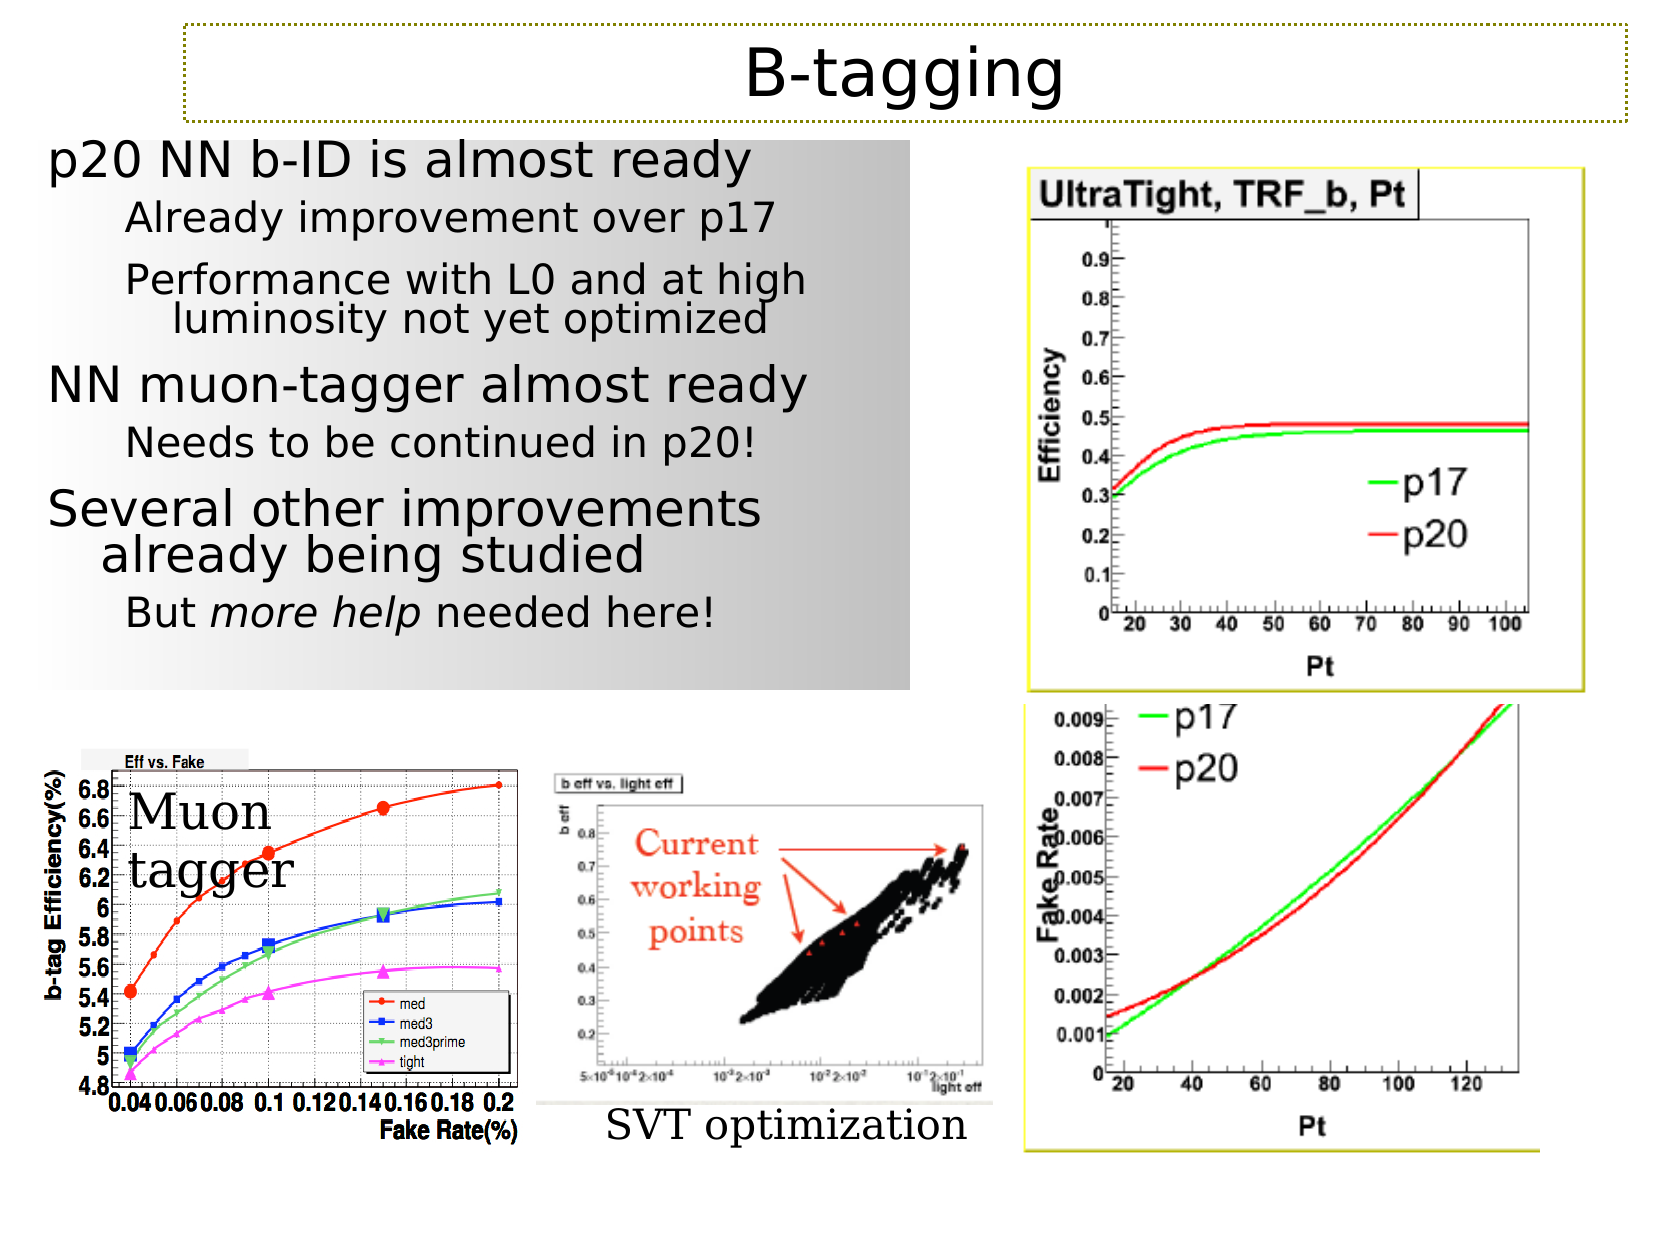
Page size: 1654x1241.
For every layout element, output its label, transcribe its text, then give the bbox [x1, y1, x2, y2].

picture [13, 743, 993, 1163]
text_box Muon tagger [127, 782, 295, 900]
text_box SVT optimization [604, 1101, 969, 1150]
picture [1002, 160, 1593, 1162]
list p20 NN b-ID is almost ready Already improvement over p17 Performance with L0 and at high luminosity not yet optimized NN muon-tagger almost ready Needs to be continued in p20! Several other improvements already being studied But more help needed here! [30, 140, 910, 690]
title B-tagging [184, 24, 1627, 122]
